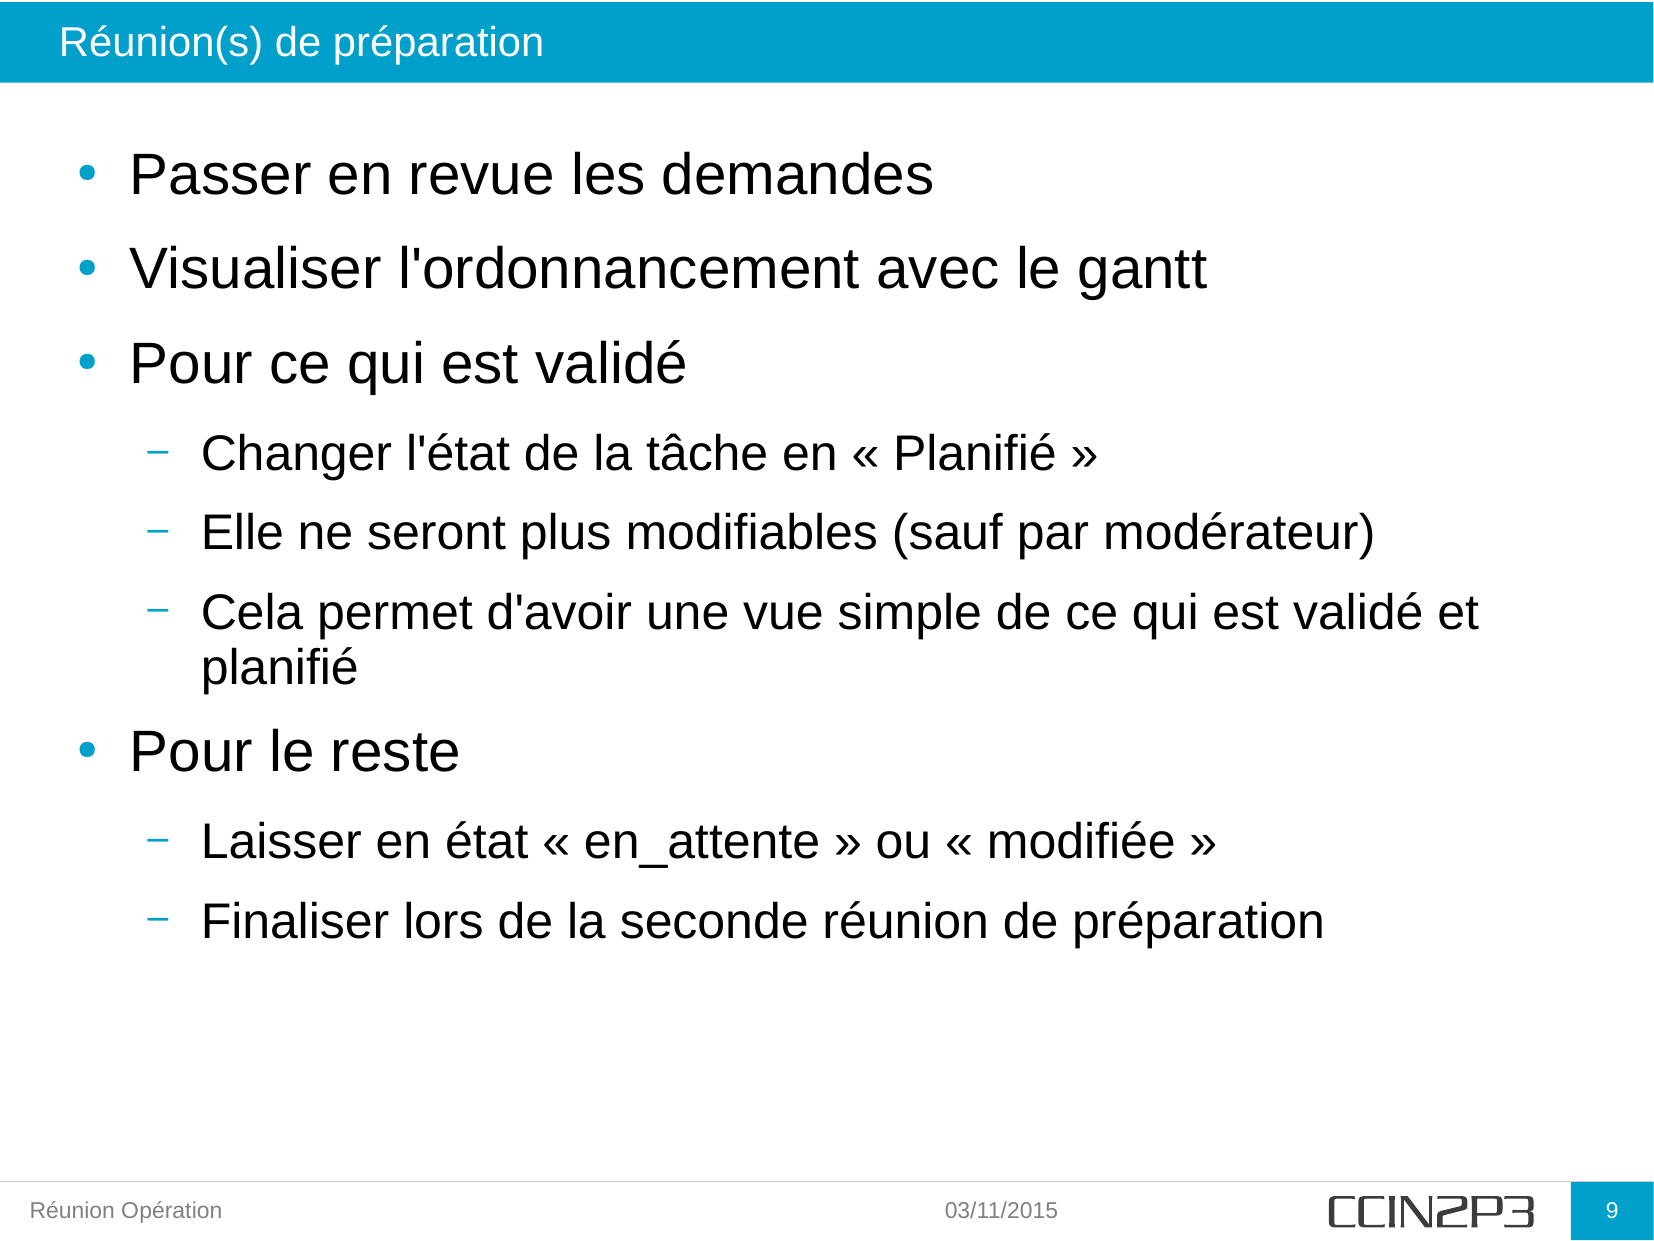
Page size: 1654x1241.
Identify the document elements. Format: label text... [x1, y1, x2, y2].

list Passer en revue les demandes Visualiser l'ordonnancement avec le gantt Pour ce qui est validé Changer l'état de la tâche en « Planifié » Elle ne seront plus modifiables (sauf par modérateur) Cela permet d'avoir une vue simple de ce qui est validé et planifié Pour le reste Laisser en état « en_attente » ou « modifiée » Finaliser lors de la seconde réunion de préparation [59, 141, 1607, 1134]
title Réunion(s) de préparation [0, 2, 1654, 83]
